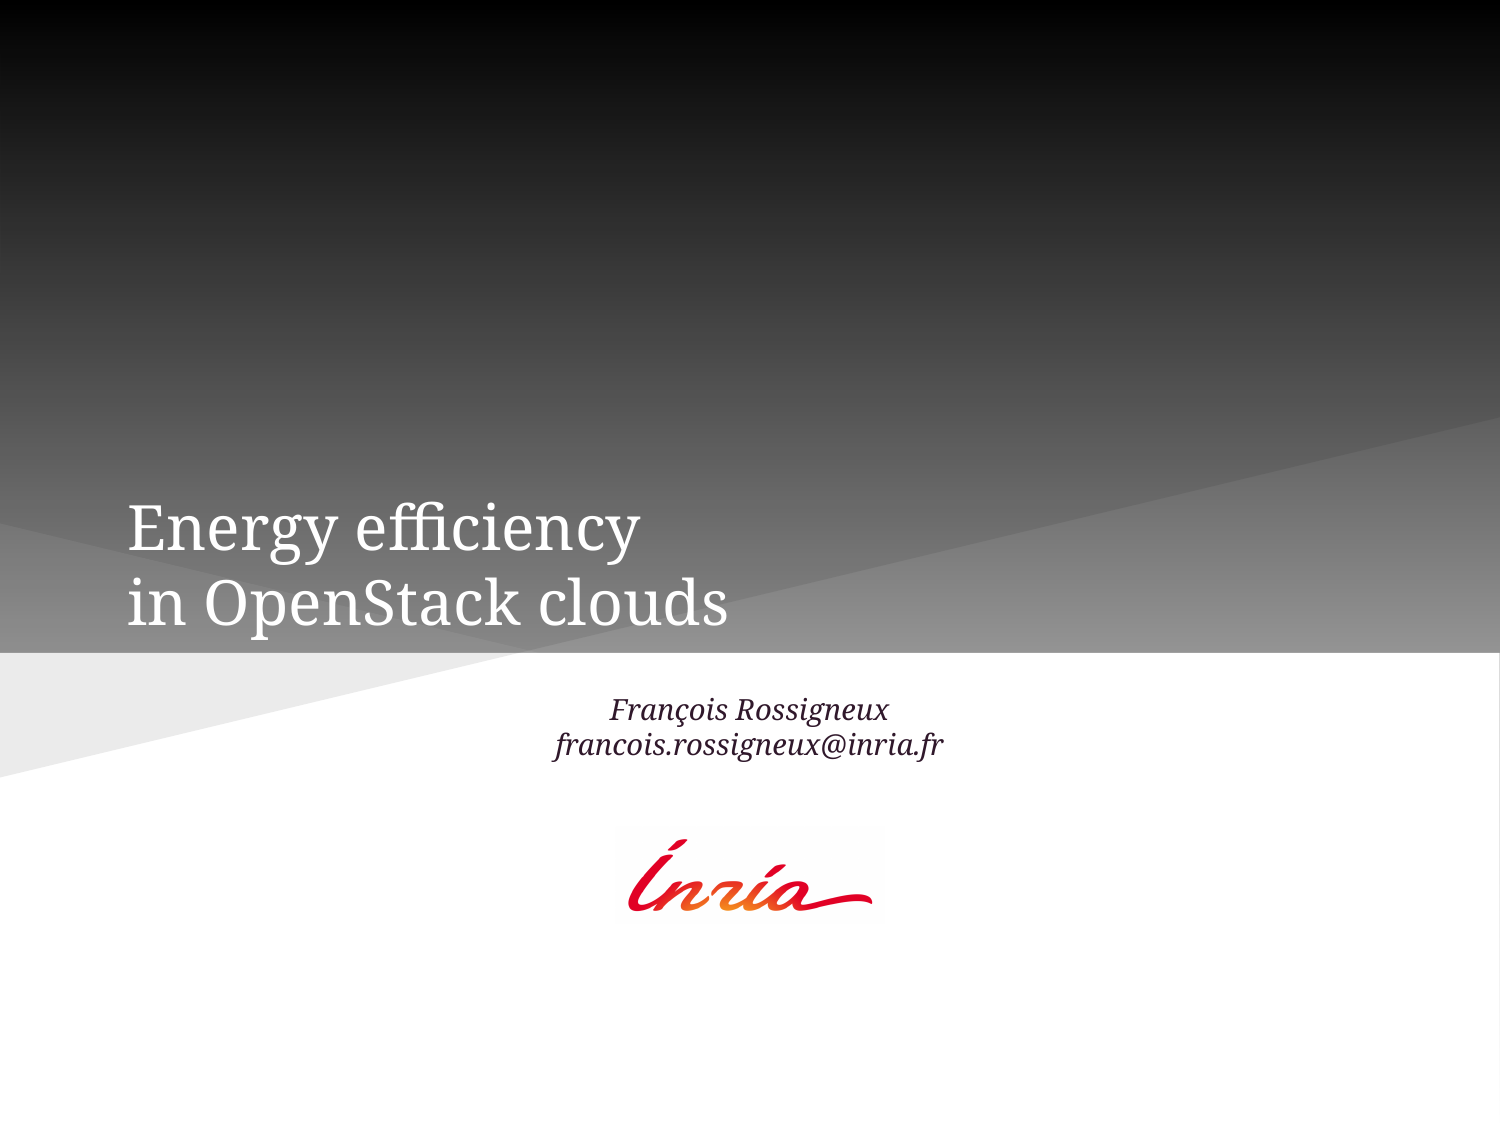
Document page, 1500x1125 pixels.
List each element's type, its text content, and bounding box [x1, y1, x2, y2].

title Energy efficiency in OpenStack clouds [112, 382, 1388, 653]
subtitle François Rossigneux francois.rossigneux@inria.fr January 28, 2013 - Université du Luxembourg [112, 676, 1388, 1124]
picture [615, 826, 885, 924]
